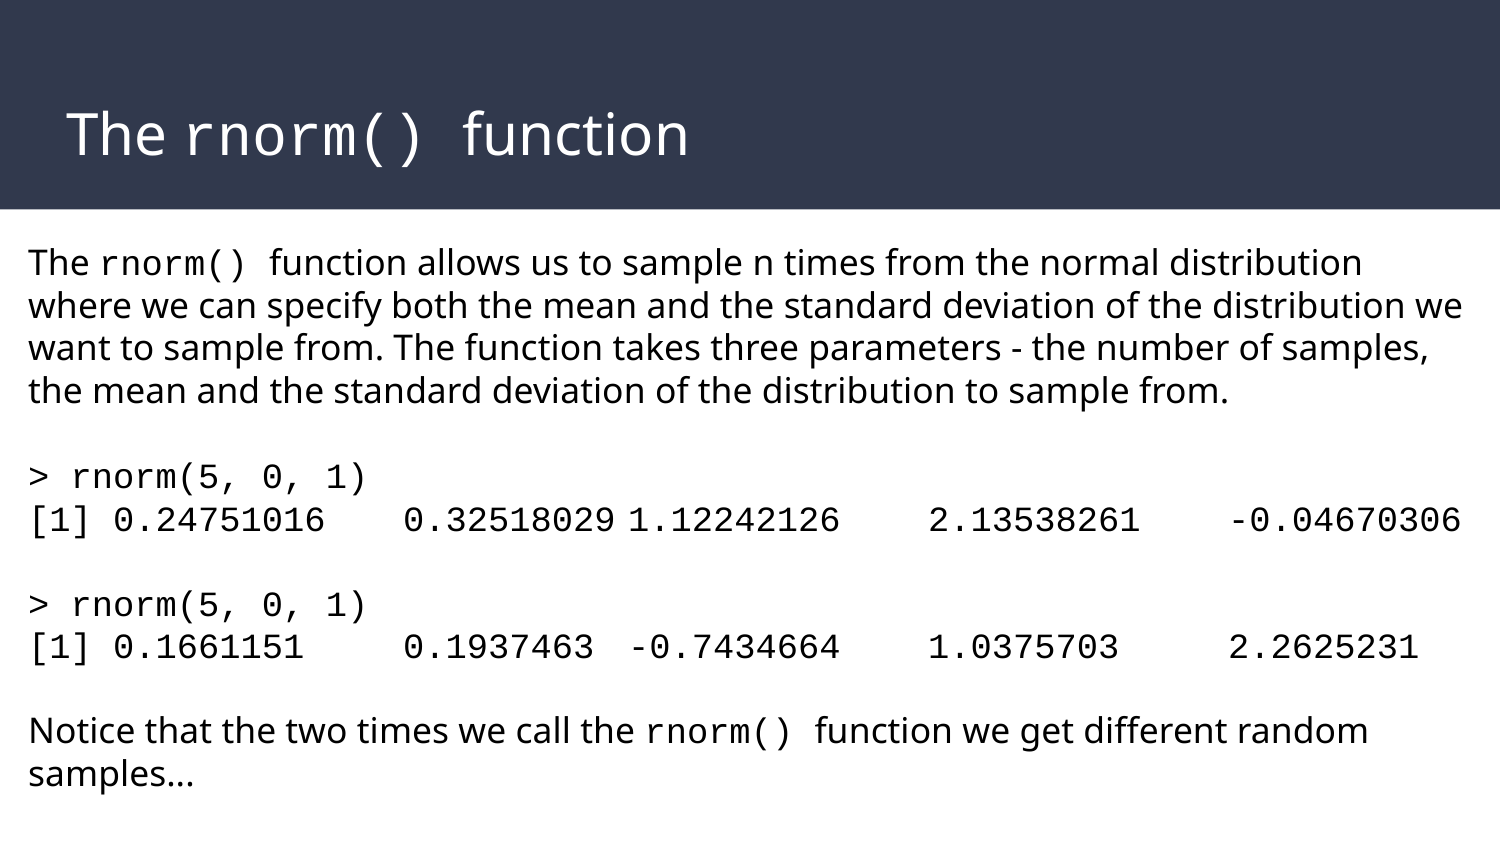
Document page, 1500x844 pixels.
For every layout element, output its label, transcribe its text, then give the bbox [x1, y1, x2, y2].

title The rnorm() function [51, 82, 1449, 185]
text_box The rnorm() function allows us to sample n times from the normal distribution where we can specify both the mean and the standard deviation of the distribution we want to sample from. The function takes three parameters - the number of samples, the mean and the standard deviation of the distribution to sample from. > rnorm(5, 0, 1) [1] 0.24751016 0.32518029 1.12242126 2.13538261 -0.04670306 > rnorm(5, 0, 1) [1] 0.1661151 0.1937463 -0.7434664 1.0375703 2.2625231 Notice that the two times we call the rnorm() function we get different random samples... [13, 225, 1485, 834]
